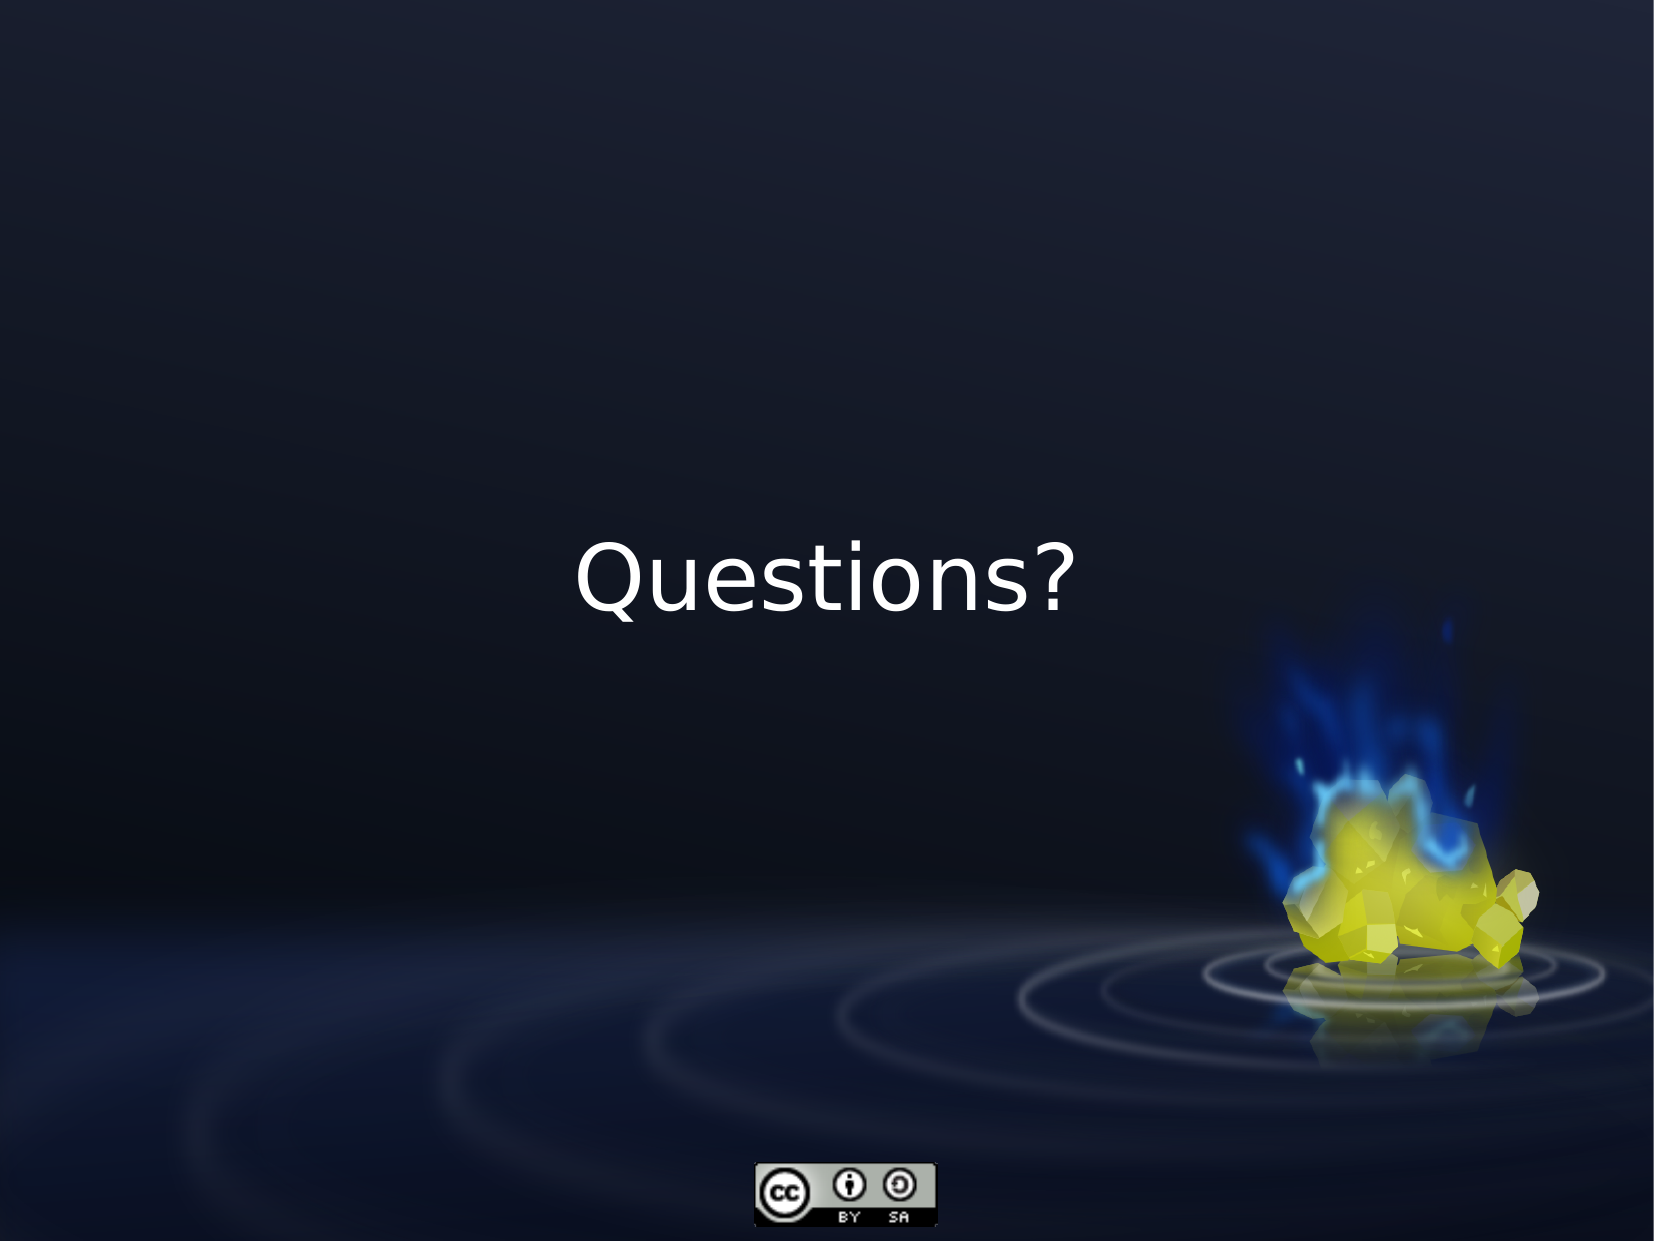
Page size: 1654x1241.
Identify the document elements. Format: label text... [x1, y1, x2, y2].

title Questions? [82, 49, 1571, 1109]
picture [0, 0, 1654, 1241]
